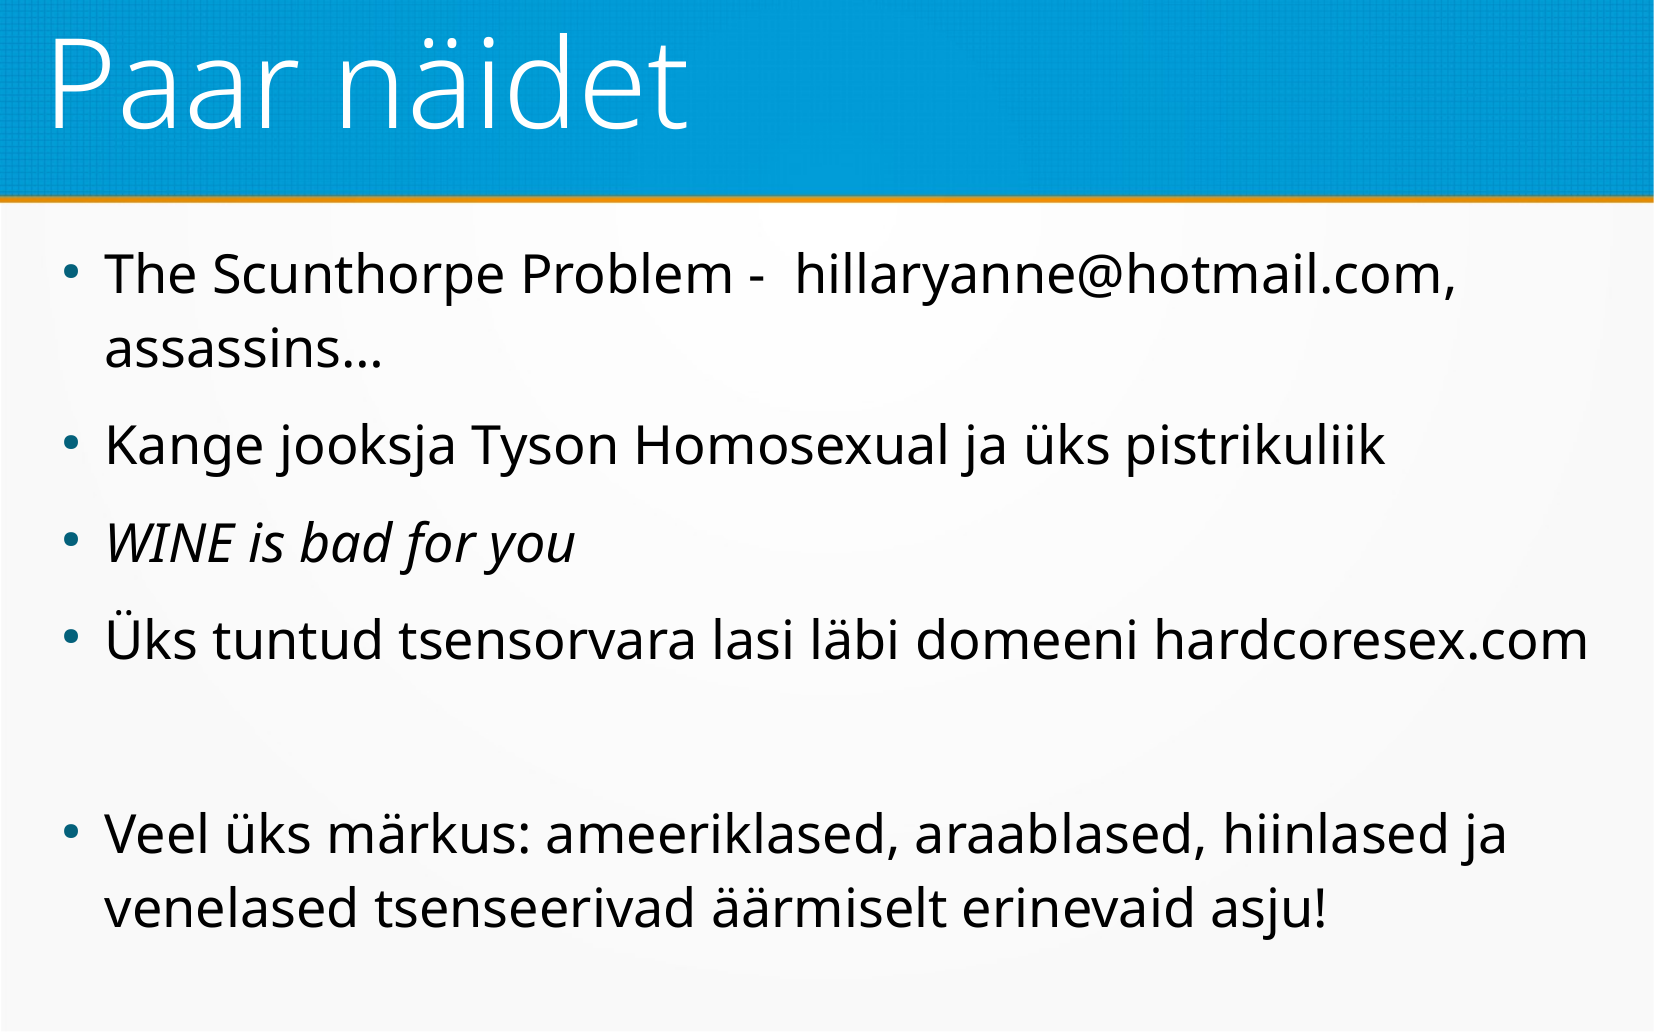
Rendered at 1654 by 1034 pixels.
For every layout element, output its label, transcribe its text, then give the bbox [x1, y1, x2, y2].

picture [0, 195, 1654, 1034]
title Paar näidet [43, 0, 1619, 166]
list The Scunthorpe Problem - hillaryanne@hotmail.com, assassins… Kange jooksja Tyson Homosexual ja üks pistrikuliik WINE is bad for you Üks tuntud tsensorvara lasi läbi domeeni hardcoresex.com Veel üks märkus: ameeriklased, araablased, hiinlased ja venelased tsenseerivad äärmiselt erinevaid asju! [47, 236, 1607, 1002]
